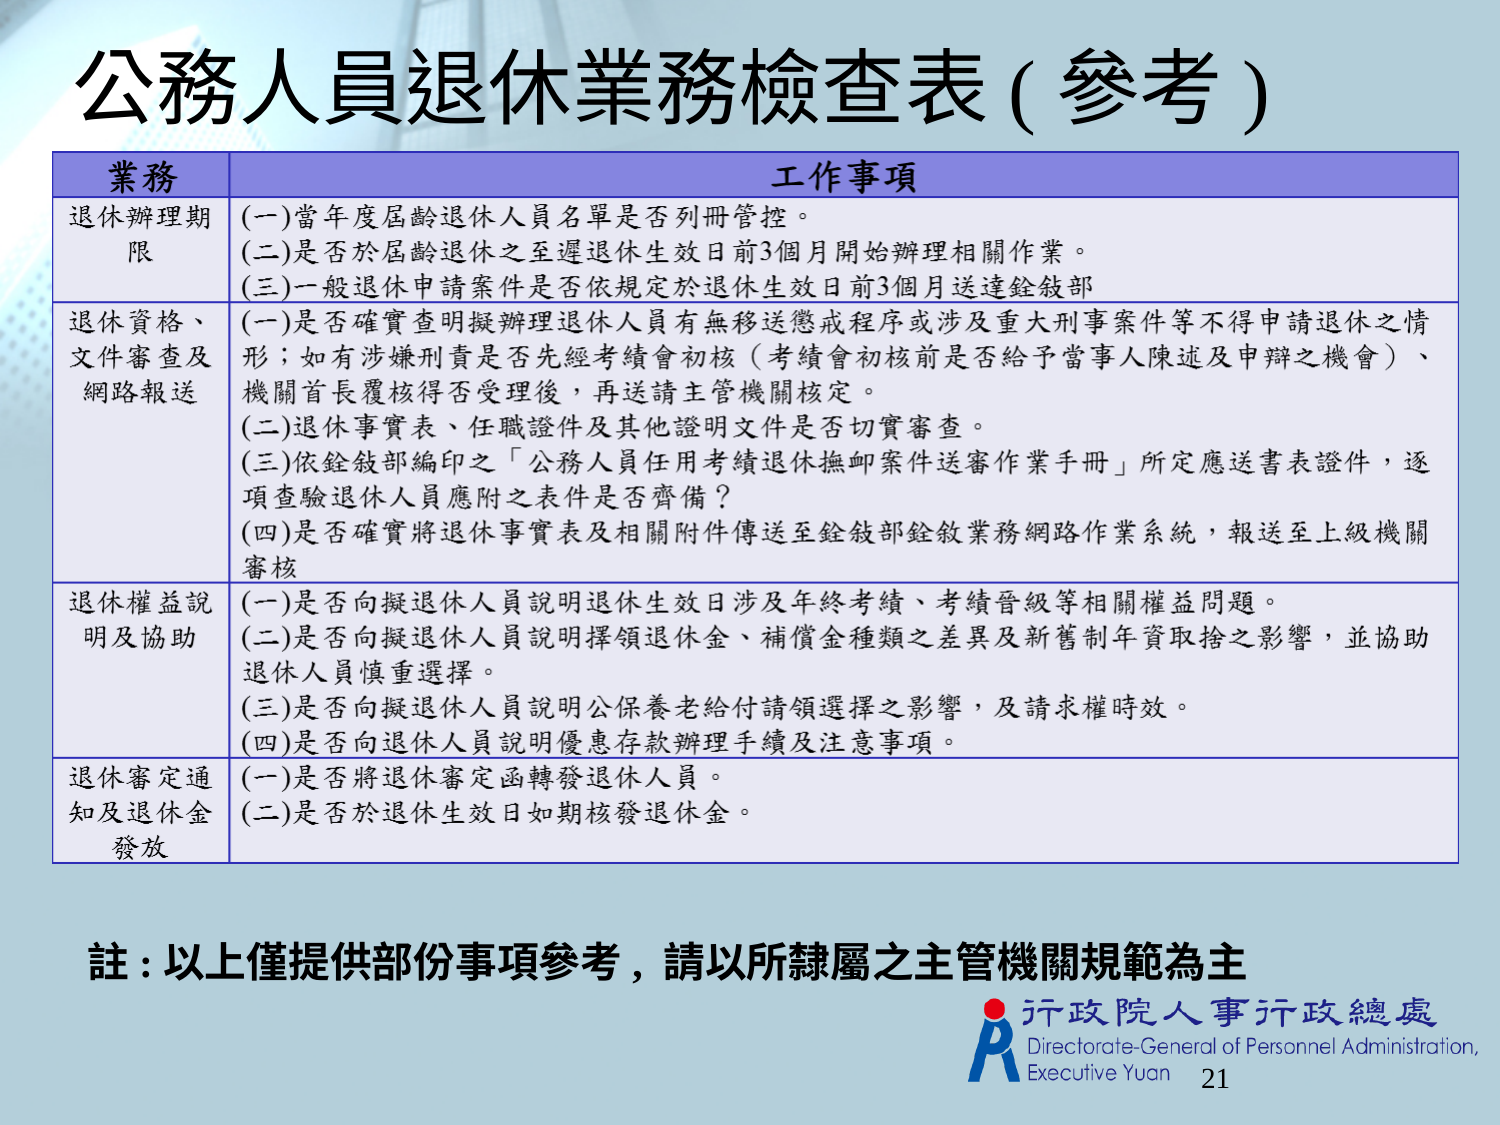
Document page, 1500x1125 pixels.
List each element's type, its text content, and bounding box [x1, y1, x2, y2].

picture [52, 141, 1459, 881]
text_box 公務人員退休業務檢查表(參考) [58, 36, 1447, 141]
text_box [1185, 1058, 1499, 1125]
text_box 註:以上僅提供部份事項參考, 請以所隸屬之主管機關規範為主 [0, 939, 1433, 994]
